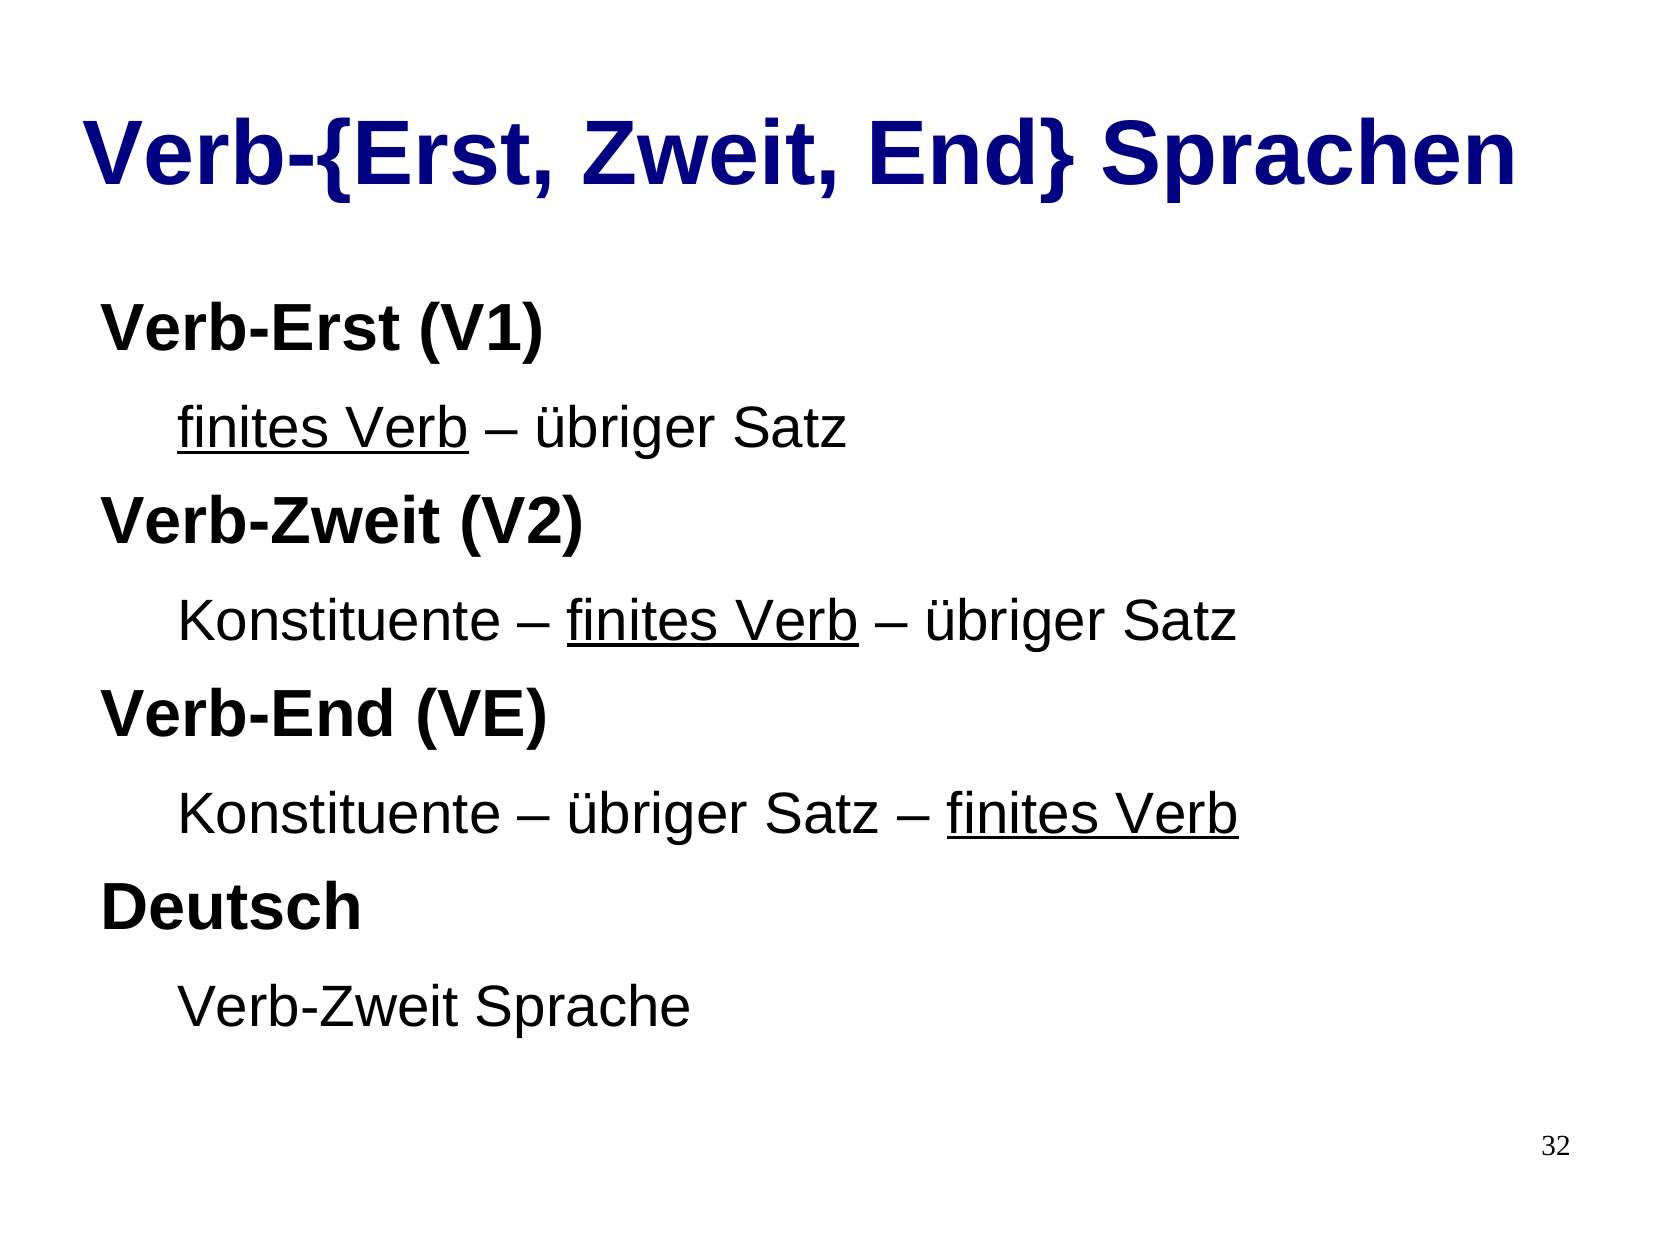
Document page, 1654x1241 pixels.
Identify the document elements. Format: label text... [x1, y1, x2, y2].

list Verb-Erst (V1) finites Verb – übriger Satz Verb-Zweit (V2) Konstituente – finites Verb – übriger Satz Verb-End (VE) Konstituente – übriger Satz – finites Verb Deutsch Verb-Zweit Sprache [82, 290, 1571, 1113]
title Verb-{Erst, Zweit, End} Sprachen [82, 56, 1571, 250]
